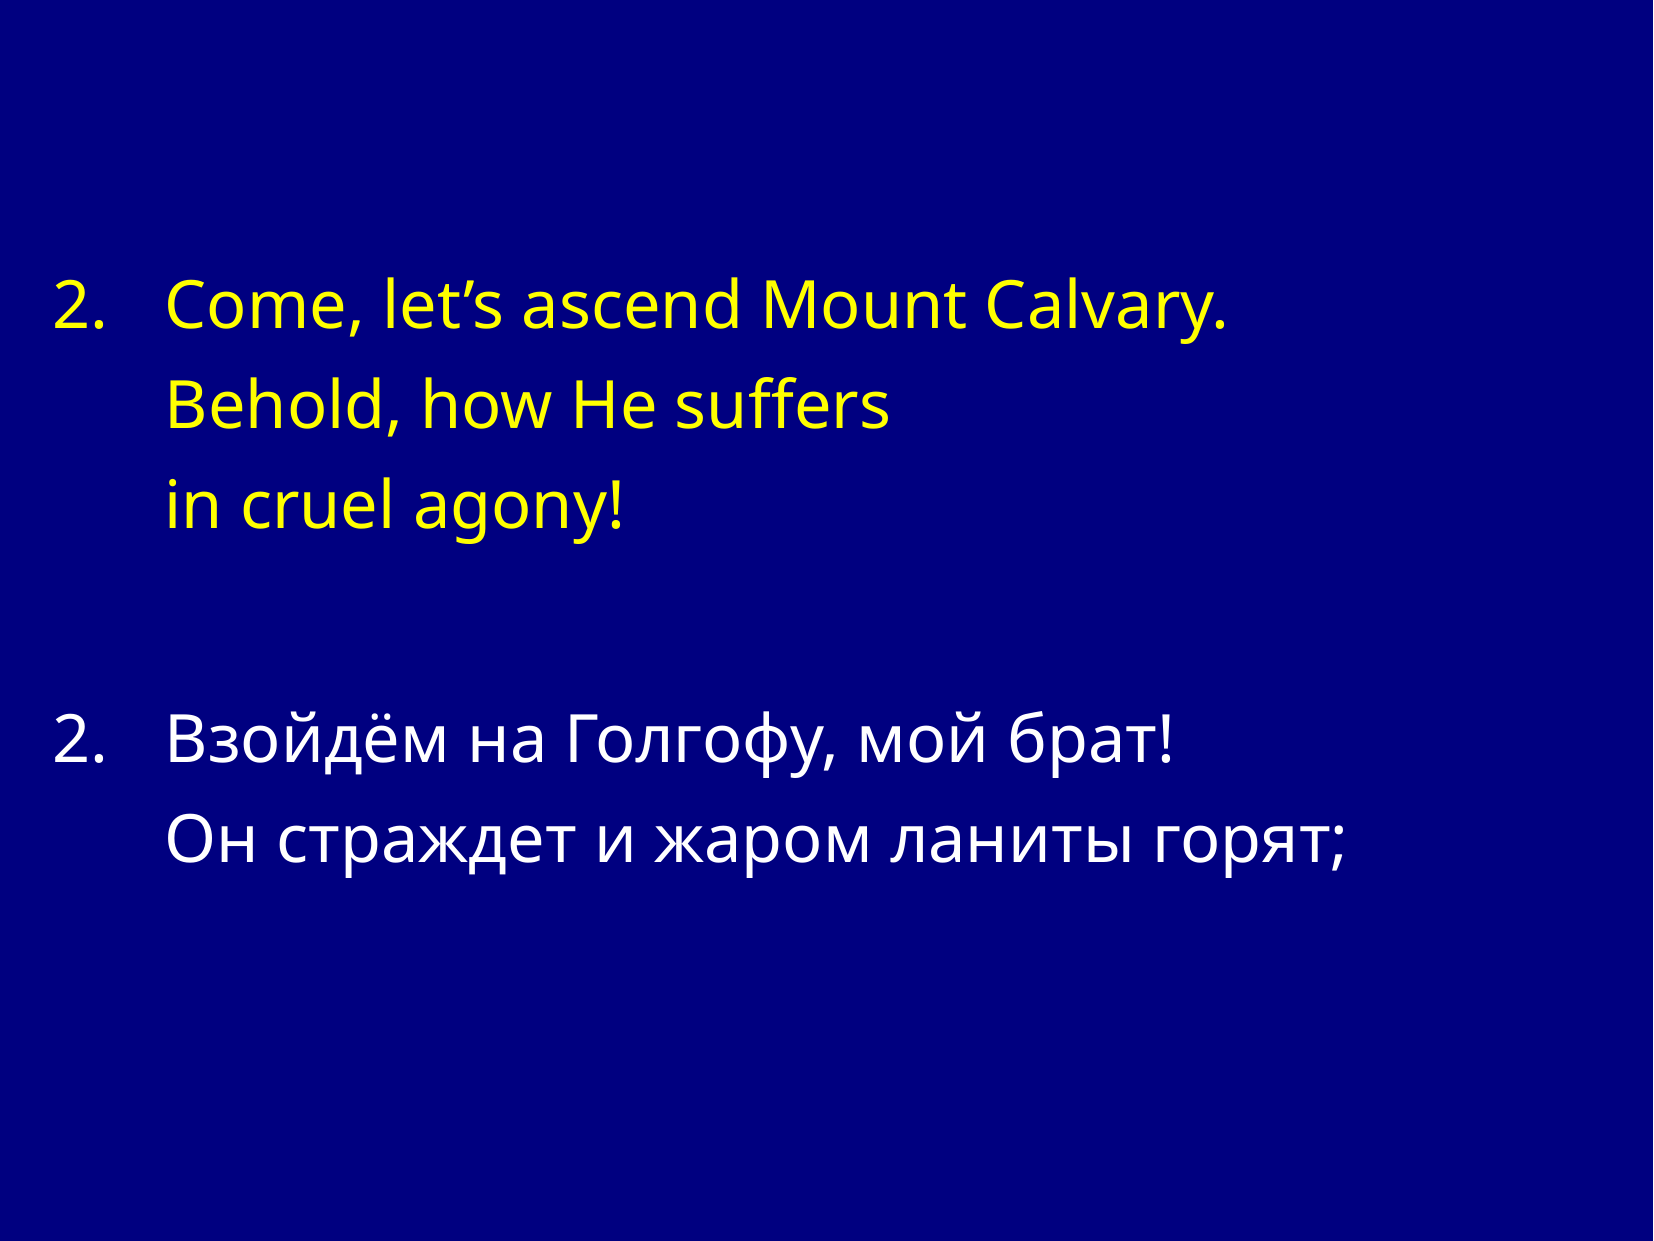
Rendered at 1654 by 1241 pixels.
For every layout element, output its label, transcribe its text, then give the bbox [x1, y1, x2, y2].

text_box 2. Come, let’s ascend Mount Calvary. Behold, how He suffers in cruel agony! [37, 150, 1653, 638]
text_box 2. Взойдём на Голгофу, мой брат! Он страждет и жаром ланиты горят; [37, 675, 1653, 1163]
